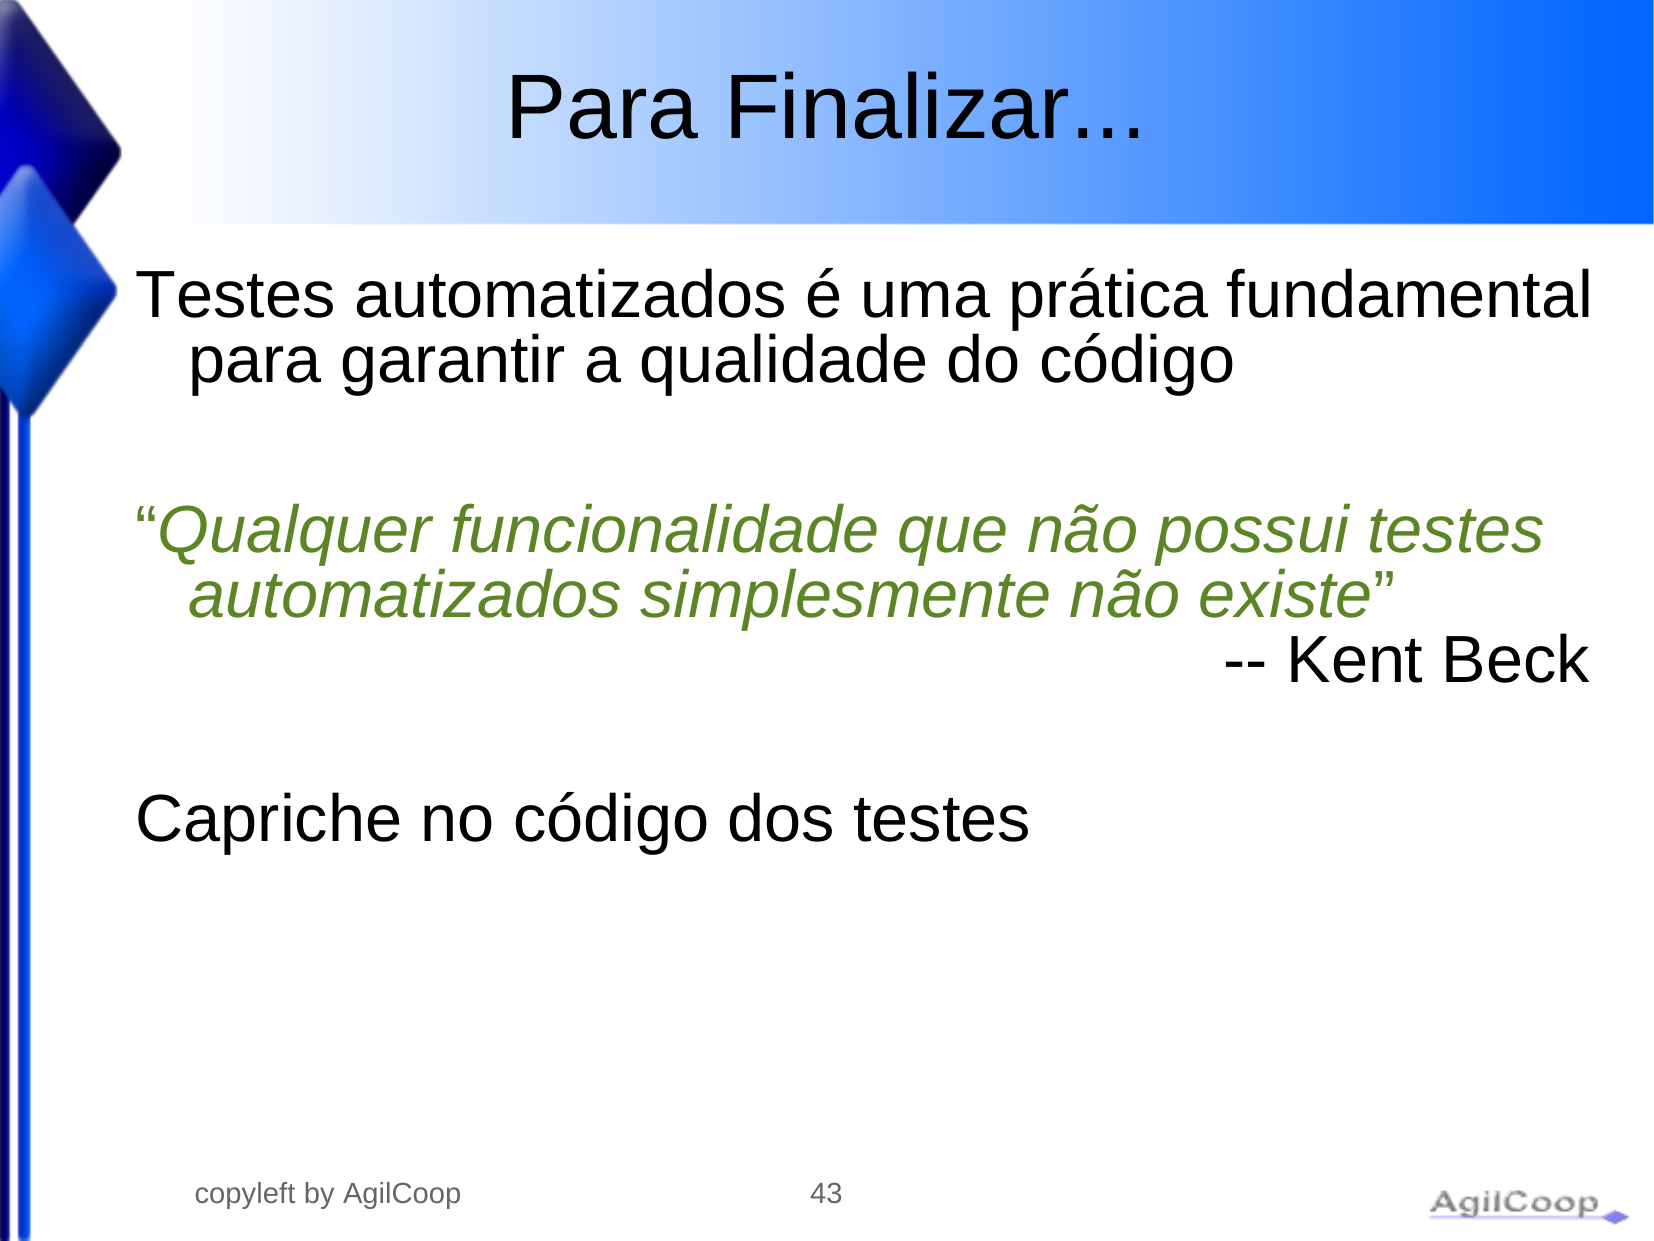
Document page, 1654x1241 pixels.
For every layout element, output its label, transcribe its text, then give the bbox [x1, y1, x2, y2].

picture [0, 0, 1654, 1241]
list Testes automatizados é uma prática fundamental para garantir a qualidade do código “Qualquer funcionalidade que não possui testes automatizados simplesmente não existe” -- Kent Beck Capriche no código dos testes [118, 265, 1607, 951]
title Para Finalizar... [82, 60, 1571, 163]
